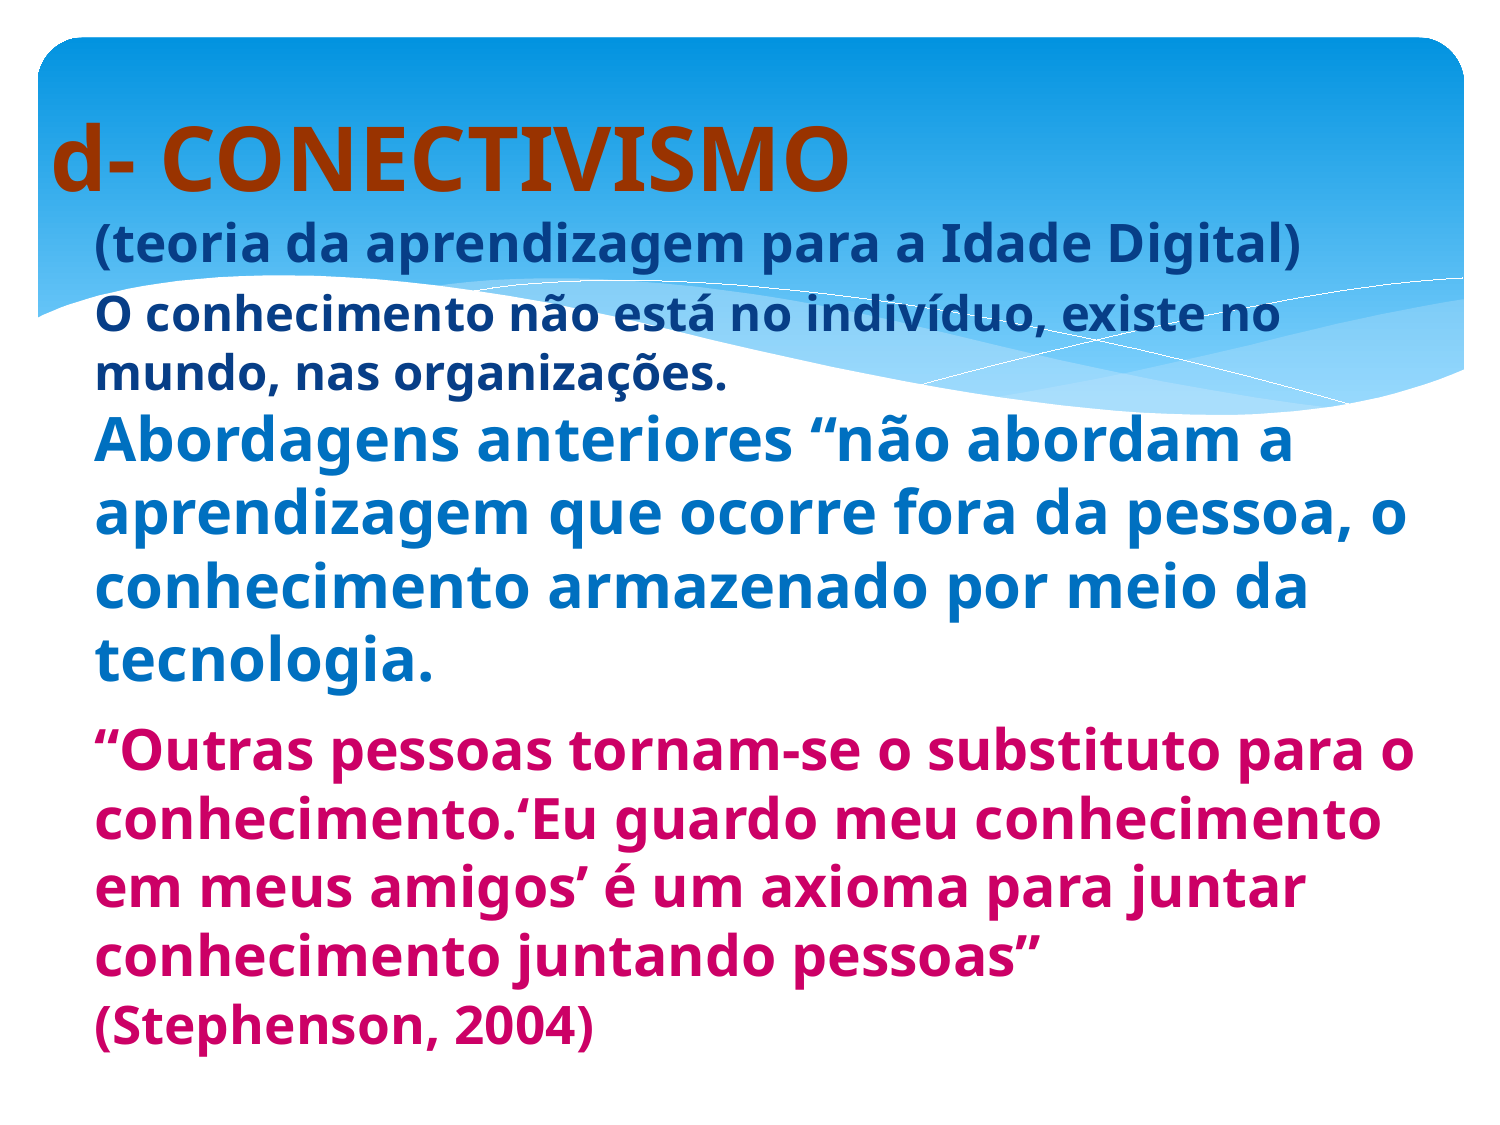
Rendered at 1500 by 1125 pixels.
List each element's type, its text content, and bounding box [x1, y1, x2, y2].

list d- CONECTIVISMO (teoria da aprendizagem para a Idade Digital) O conhecimento não está no indivíduo, existe no mundo, nas organizações. Abordagens anteriores “não abordam a aprendizagem que ocorre fora da pessoa, o conhecimento armazenado por meio da tecnologia. “Outras pessoas tornam-se o substituto para o conhecimento.‘Eu guardo meu conhecimento em meus amigos’ é um axioma para juntar conhecimento juntando pessoas” (Stephenson, 2004) [35, 35, 1465, 1067]
